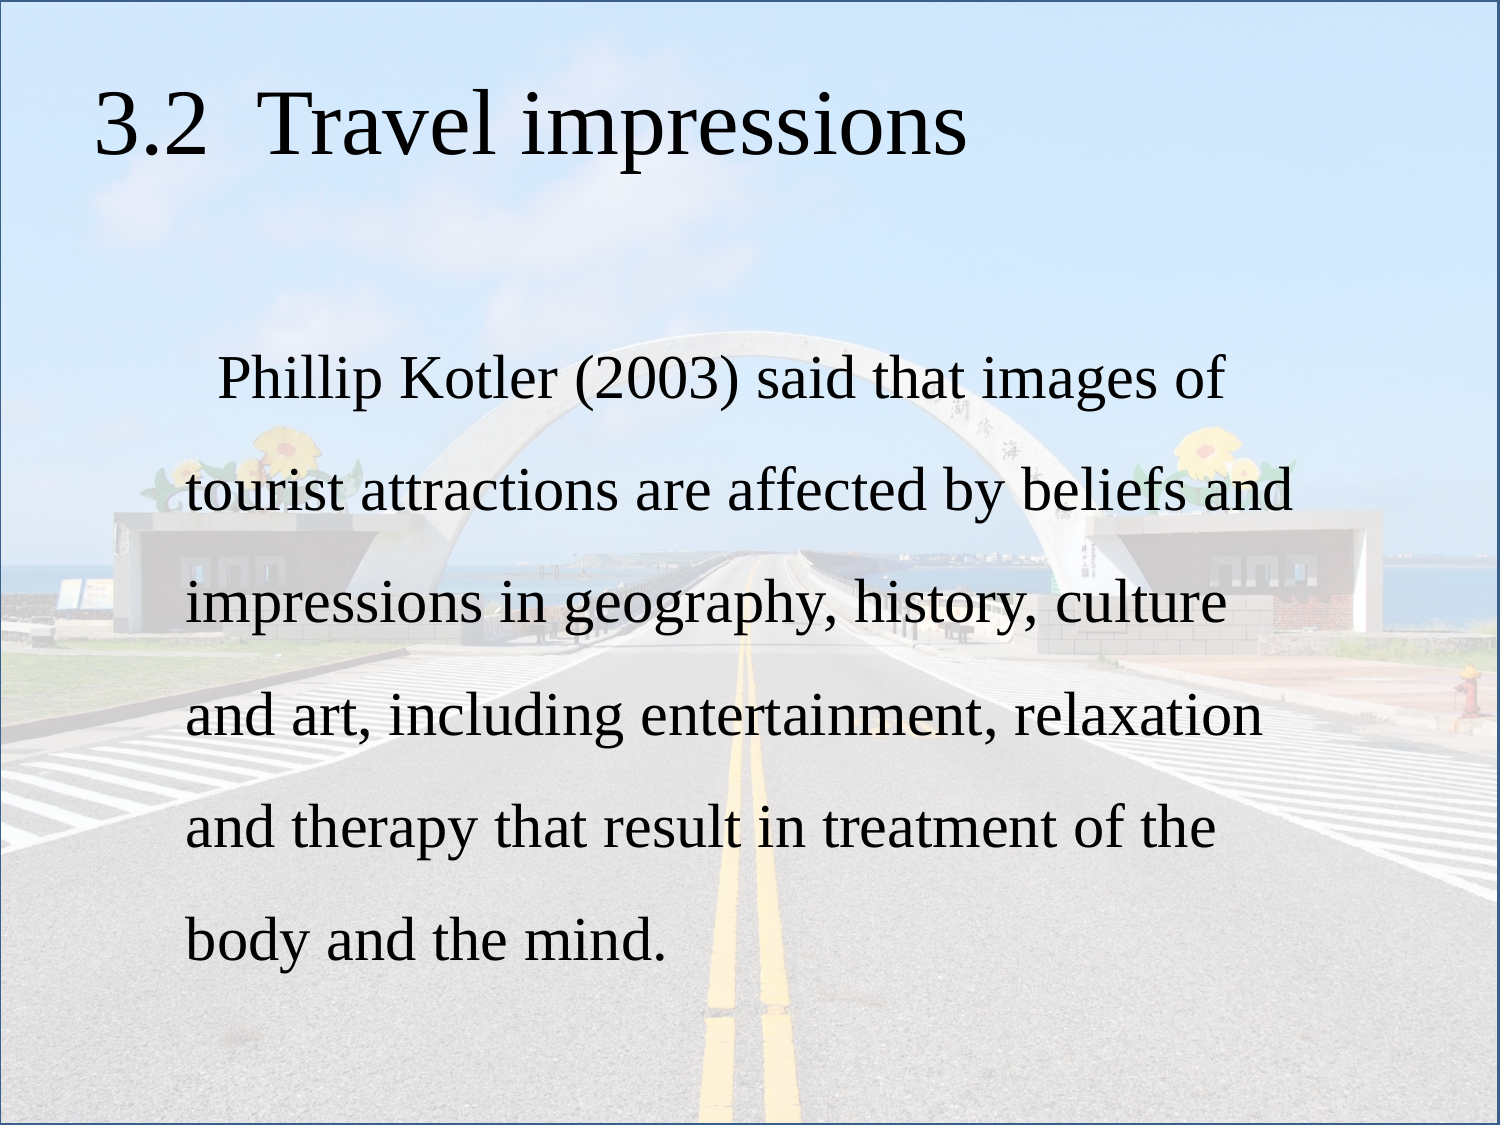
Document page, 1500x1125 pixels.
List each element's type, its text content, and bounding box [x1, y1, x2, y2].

title 3.2 Travel impressions [76, 42, 987, 192]
text_box [0, 0, 1499, 1125]
text_box Phillip Kotler (2003) said that images of tourist attractions are affected by beliefs and impressions in geography, history, culture and art, including entertainment, relaxation and therapy that result in treatment of the body and the mind. [171, 290, 1329, 980]
